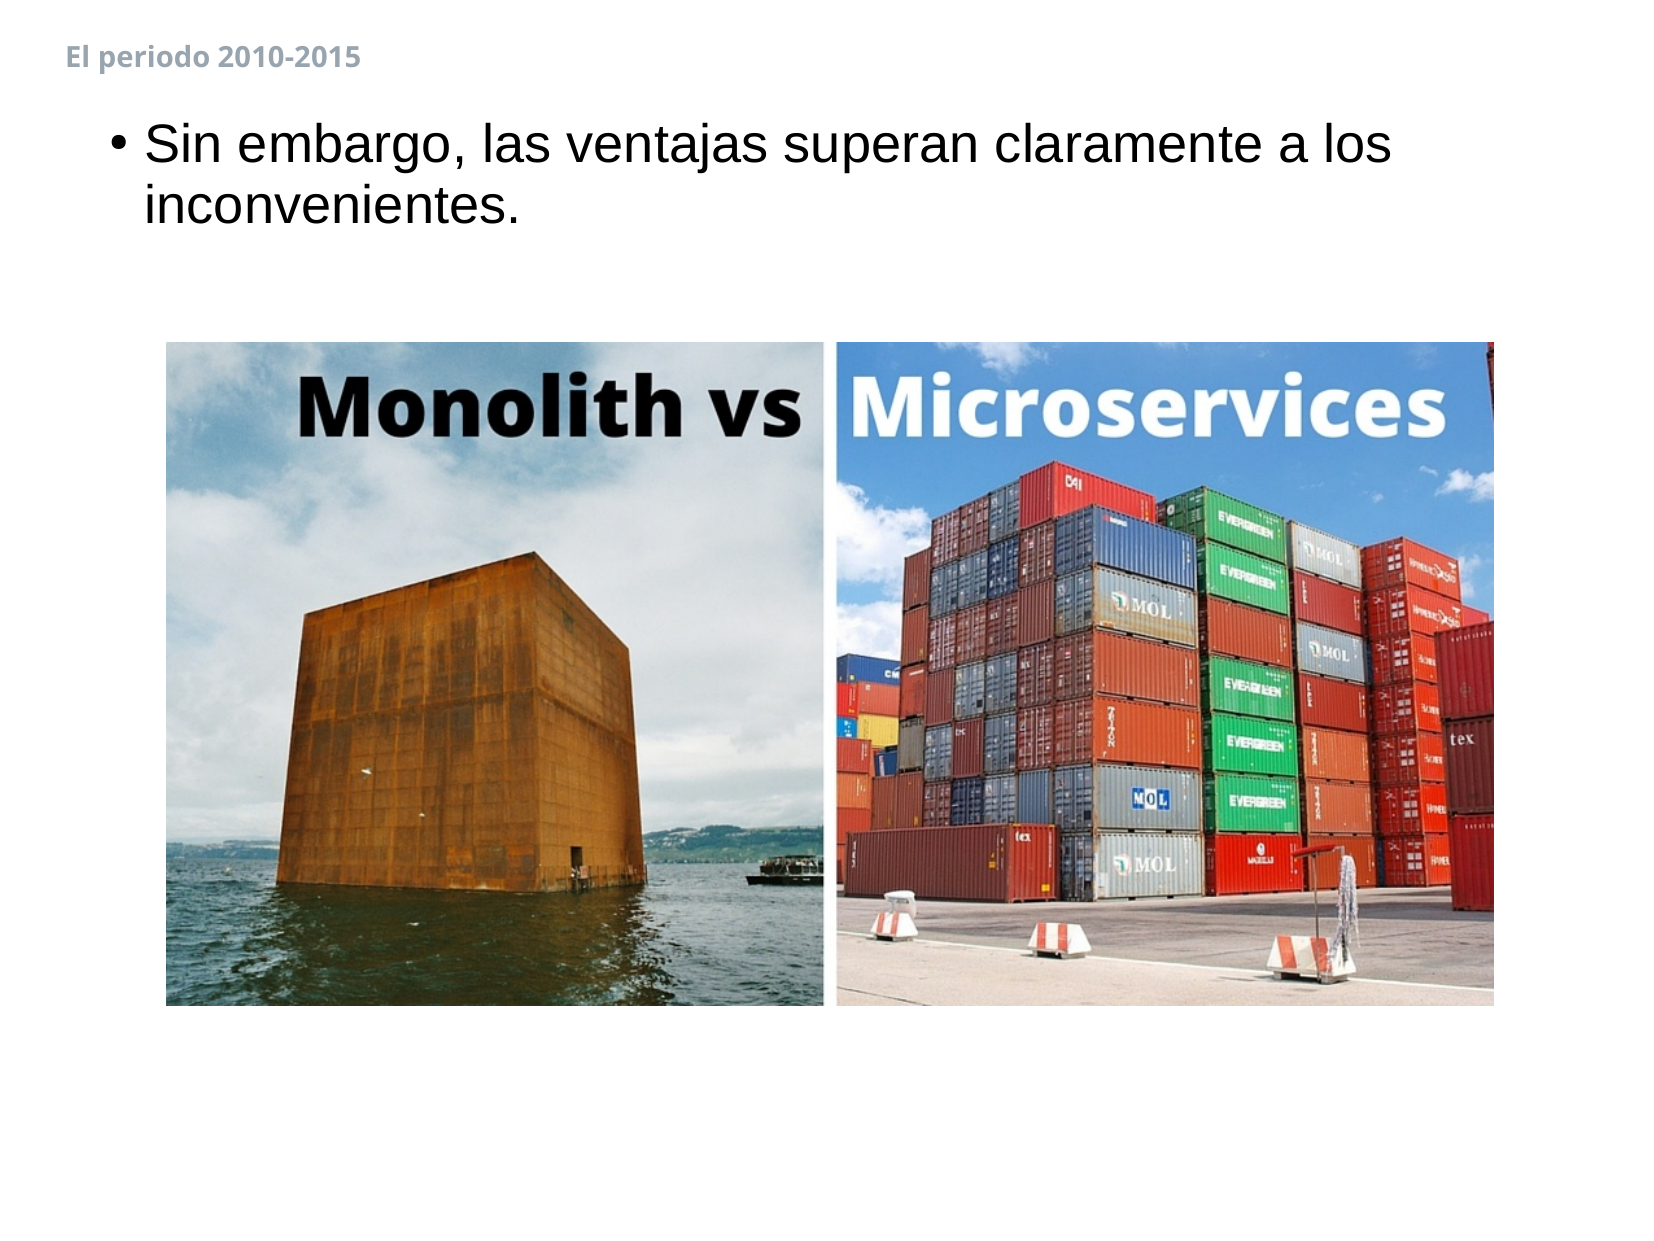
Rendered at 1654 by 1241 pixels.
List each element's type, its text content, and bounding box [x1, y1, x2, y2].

text_box El periodo 2010-2015 [64, 38, 733, 74]
picture [166, 342, 1494, 1007]
text_box Sin embargo, las ventajas superan claramente a los inconvenientes. [94, 106, 1571, 1030]
